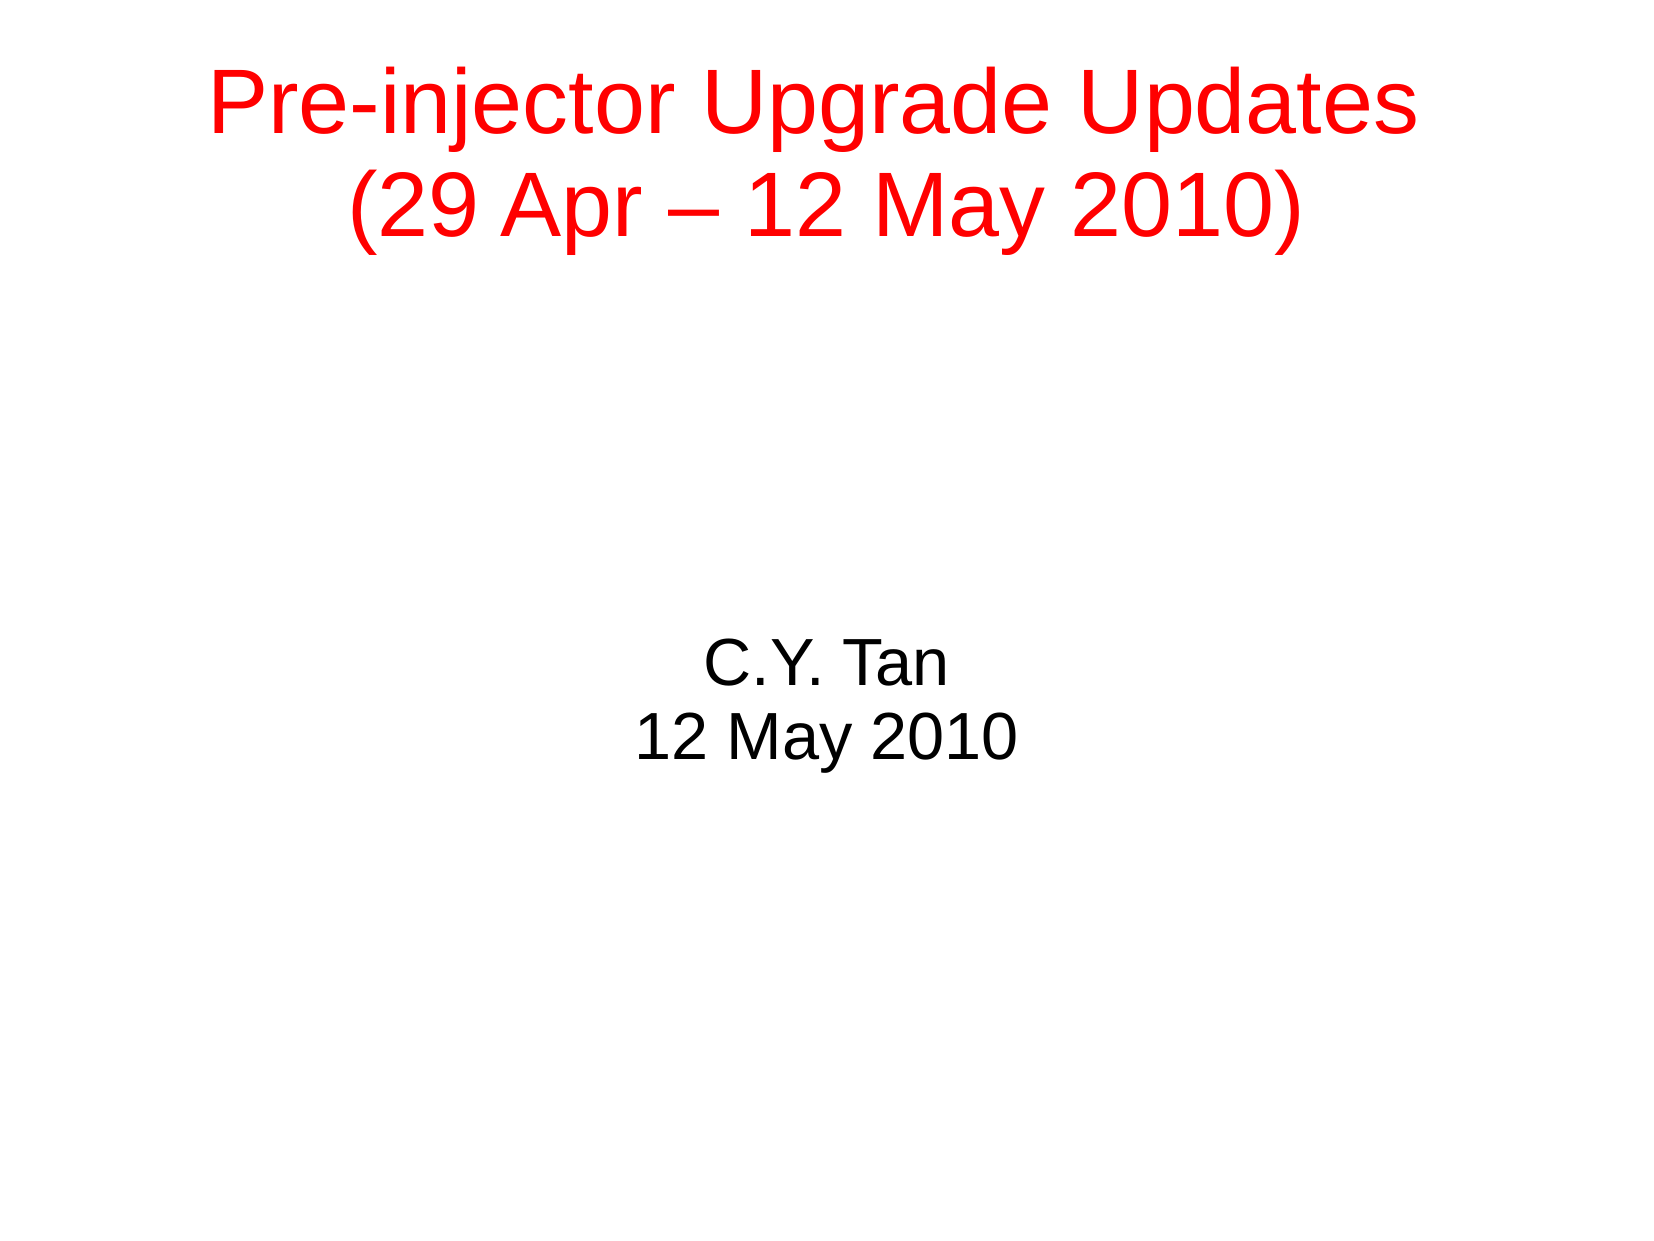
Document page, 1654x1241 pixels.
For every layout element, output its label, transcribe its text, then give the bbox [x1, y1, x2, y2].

subtitle C.Y. Tan 12 May 2010 [82, 297, 1571, 1102]
title Pre-injector Upgrade Updates (29 Apr – 12 May 2010) [82, 50, 1571, 256]
